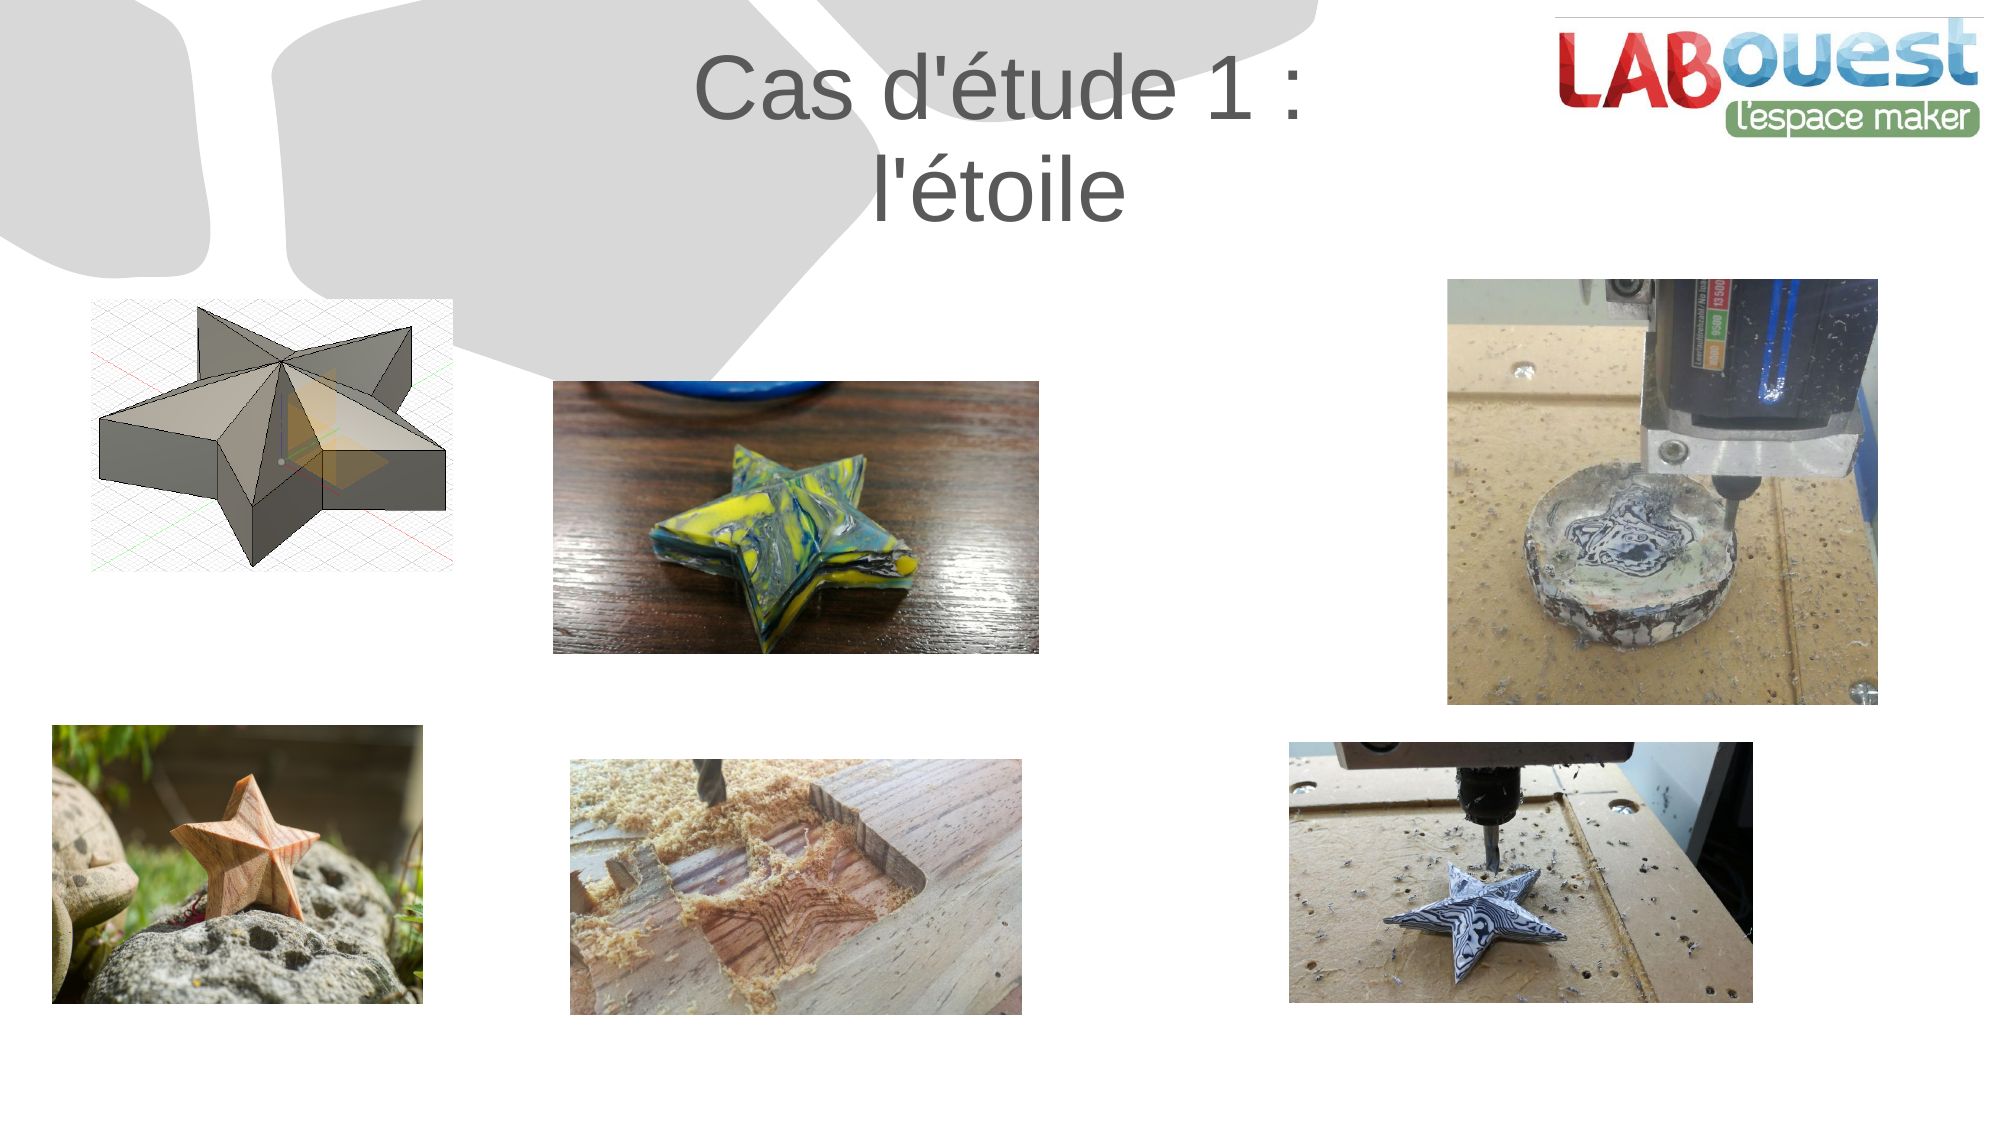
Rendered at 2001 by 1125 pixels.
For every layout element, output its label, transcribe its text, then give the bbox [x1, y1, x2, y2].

picture [52, 725, 423, 1004]
picture [1289, 742, 1753, 1004]
title Cas d'étude 1 : l'étoile [99, 45, 1555, 233]
picture [1447, 279, 1878, 706]
picture [570, 759, 1022, 1015]
picture [91, 299, 453, 572]
picture [1555, 0, 1984, 242]
picture [553, 381, 1039, 654]
